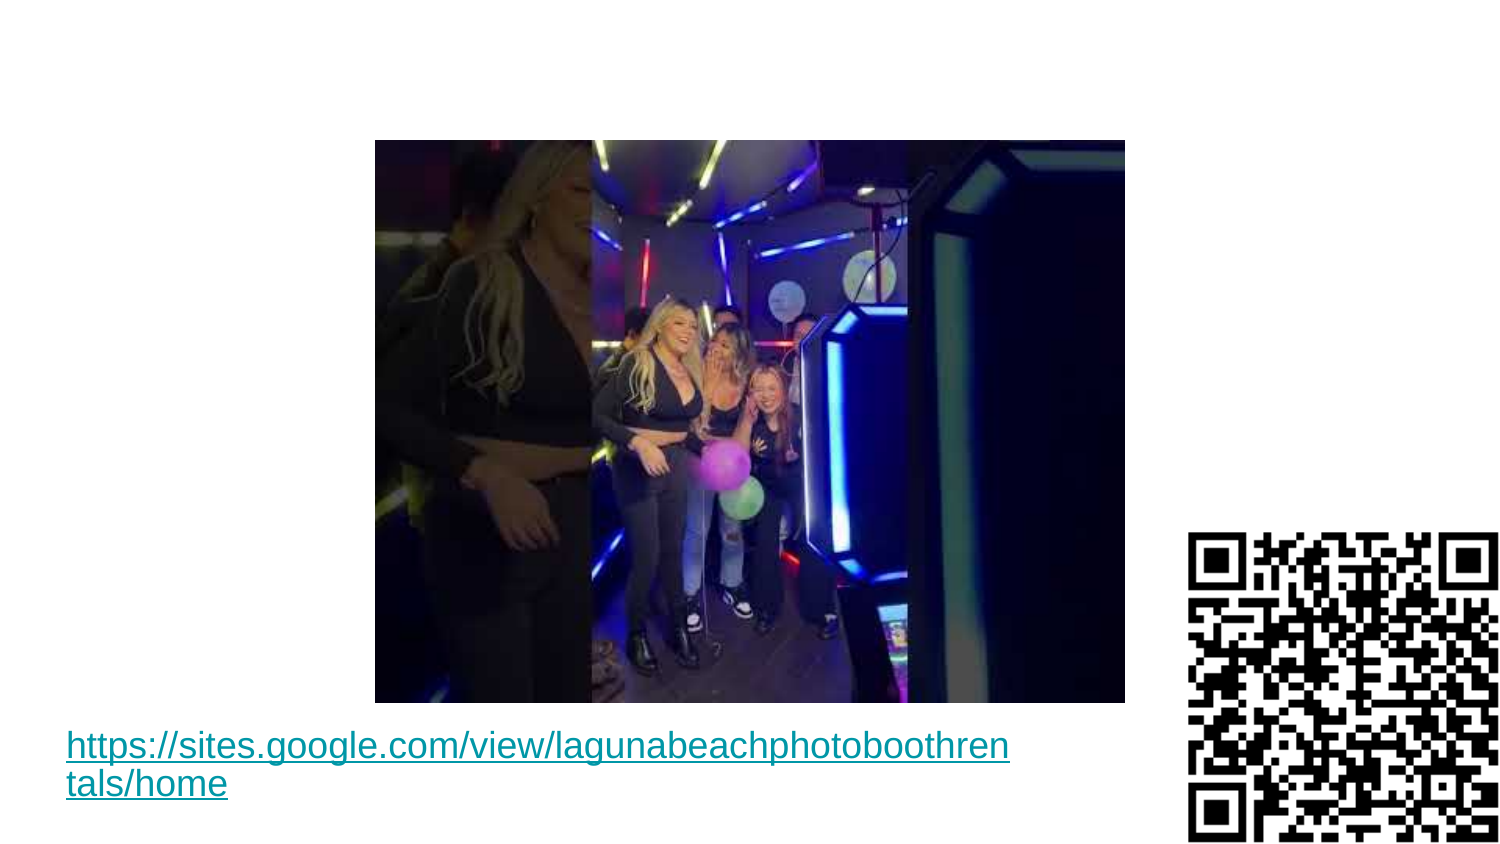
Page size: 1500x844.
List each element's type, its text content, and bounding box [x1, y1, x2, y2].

picture [375, 140, 1125, 704]
picture [1187, 531, 1500, 844]
list https://sites.google.com/view/lagunabeachphotoboothrentals/home [51, 694, 1036, 794]
